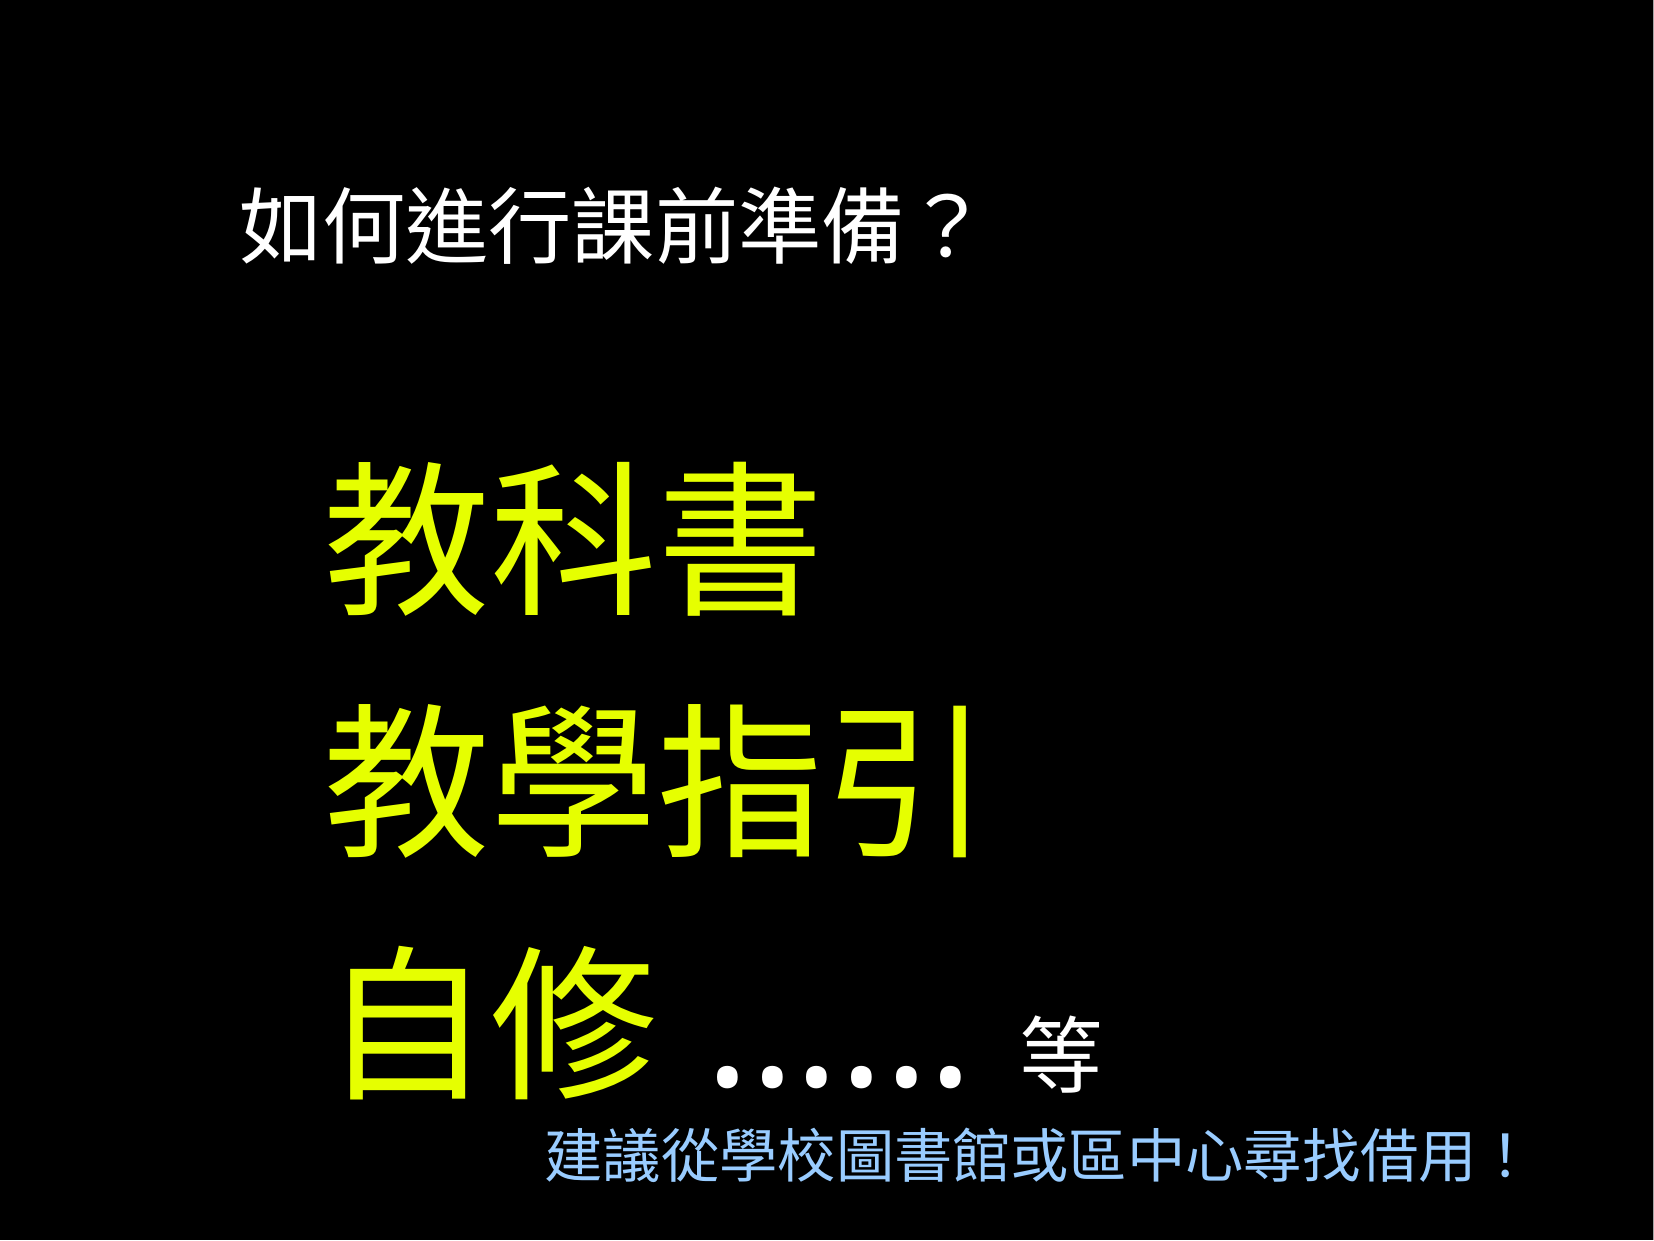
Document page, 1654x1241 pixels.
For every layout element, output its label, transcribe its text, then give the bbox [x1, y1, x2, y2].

text_box 如何進行課前準備？ [224, 153, 1004, 252]
text_box 建議從學校圖書館或區中心尋找借用！ [530, 1102, 1550, 1177]
text_box 教科書 教學指引 自修......等 [309, 402, 1172, 918]
